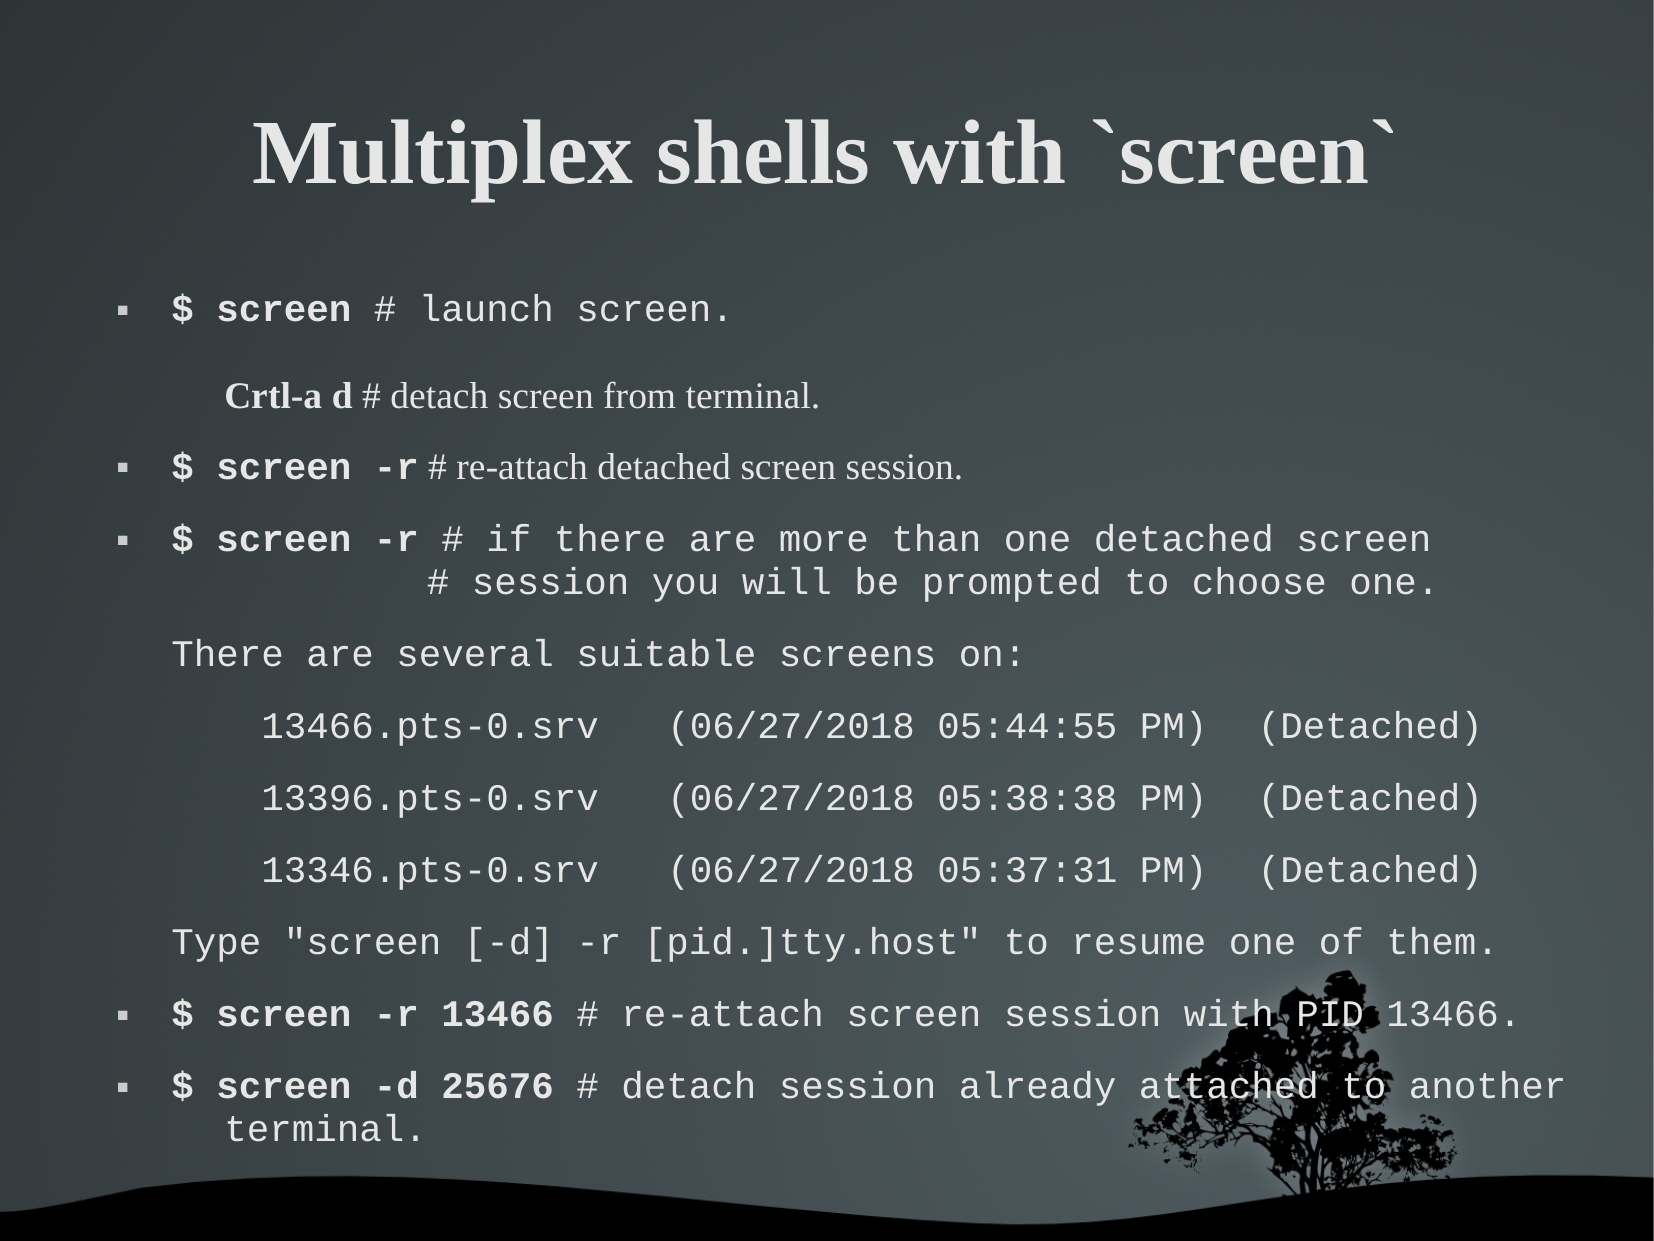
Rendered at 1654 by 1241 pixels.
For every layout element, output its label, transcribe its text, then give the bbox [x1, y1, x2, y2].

picture [0, 0, 1654, 1241]
title Multiplex shells with `screen` [82, 49, 1571, 257]
list $ screen # launch screen. Crtl-a d # detach screen from terminal. $ screen -r # re-attach detached screen session. $ screen -r # if there are more than one detached screen # session you will be prompted to choose one. There are several suitable screens on: 13466.pts-0.srv (06/27/2018 05:44:55 PM) (Detached) 13396.pts-0.srv (06/27/2018 05:38:38 PM) (Detached) 13346.pts-0.srv (06/27/2018 05:37:31 PM) (Detached) Type "screen [-d] -r [pid.]tty.host" to resume one of them. $ screen -r 13466 # re-attach screen session with PID 13466. $ screen -d 25676 # detach session already attached to another terminal. [82, 290, 1571, 1153]
